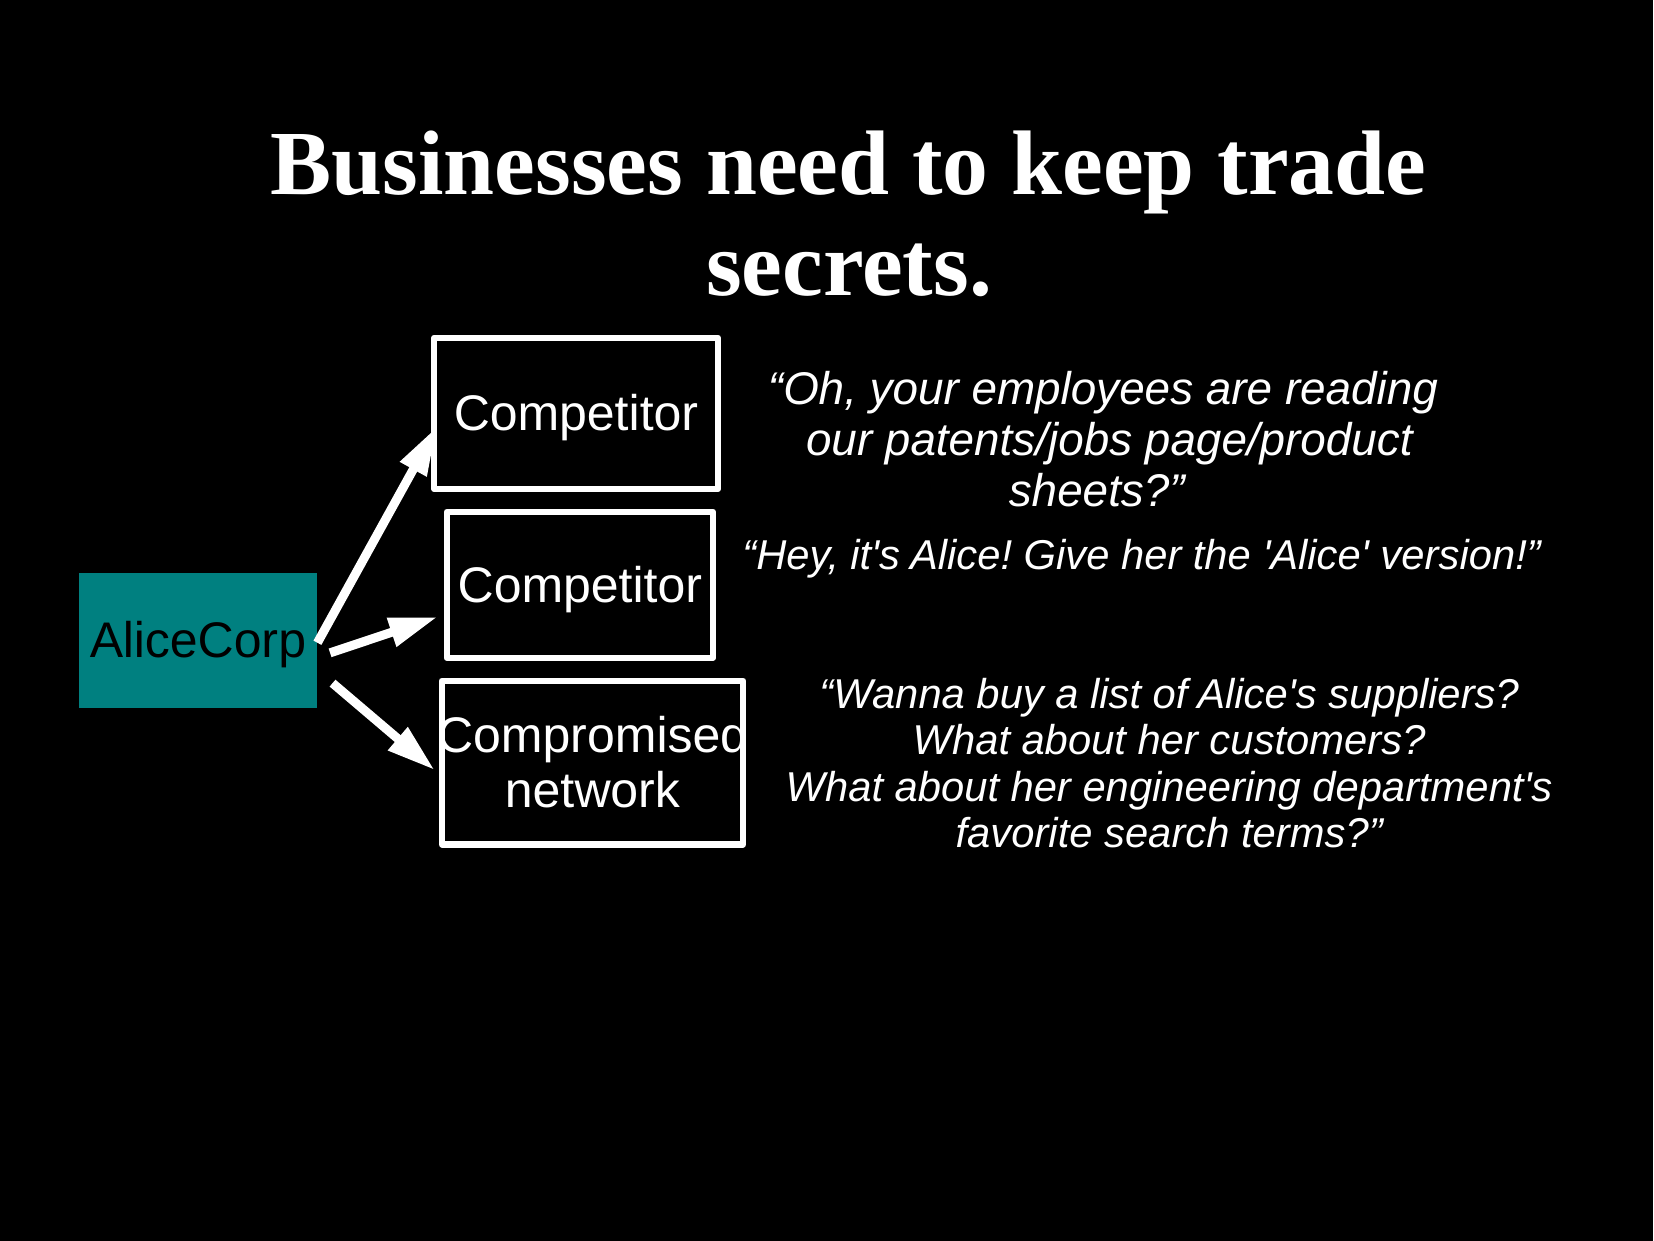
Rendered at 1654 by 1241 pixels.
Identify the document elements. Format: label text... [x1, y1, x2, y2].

title Businesses need to keep trade secrets. [121, 94, 1578, 334]
text_box “Hey, it's Alice! Give her the 'Alice' version!” [727, 524, 1653, 599]
text_box Competitor [434, 337, 718, 490]
text_box AliceCorp [78, 572, 318, 709]
text_box Competitor [446, 511, 713, 658]
text_box “Wanna buy a list of Alice's suppliers? What about her customers? What about her engineering department's favorite search terms?” [770, 662, 1635, 917]
text_box Compromised network [441, 680, 744, 845]
text_box “Oh, your employees are reading our patents/jobs page/product sheets?” [753, 355, 1560, 524]
